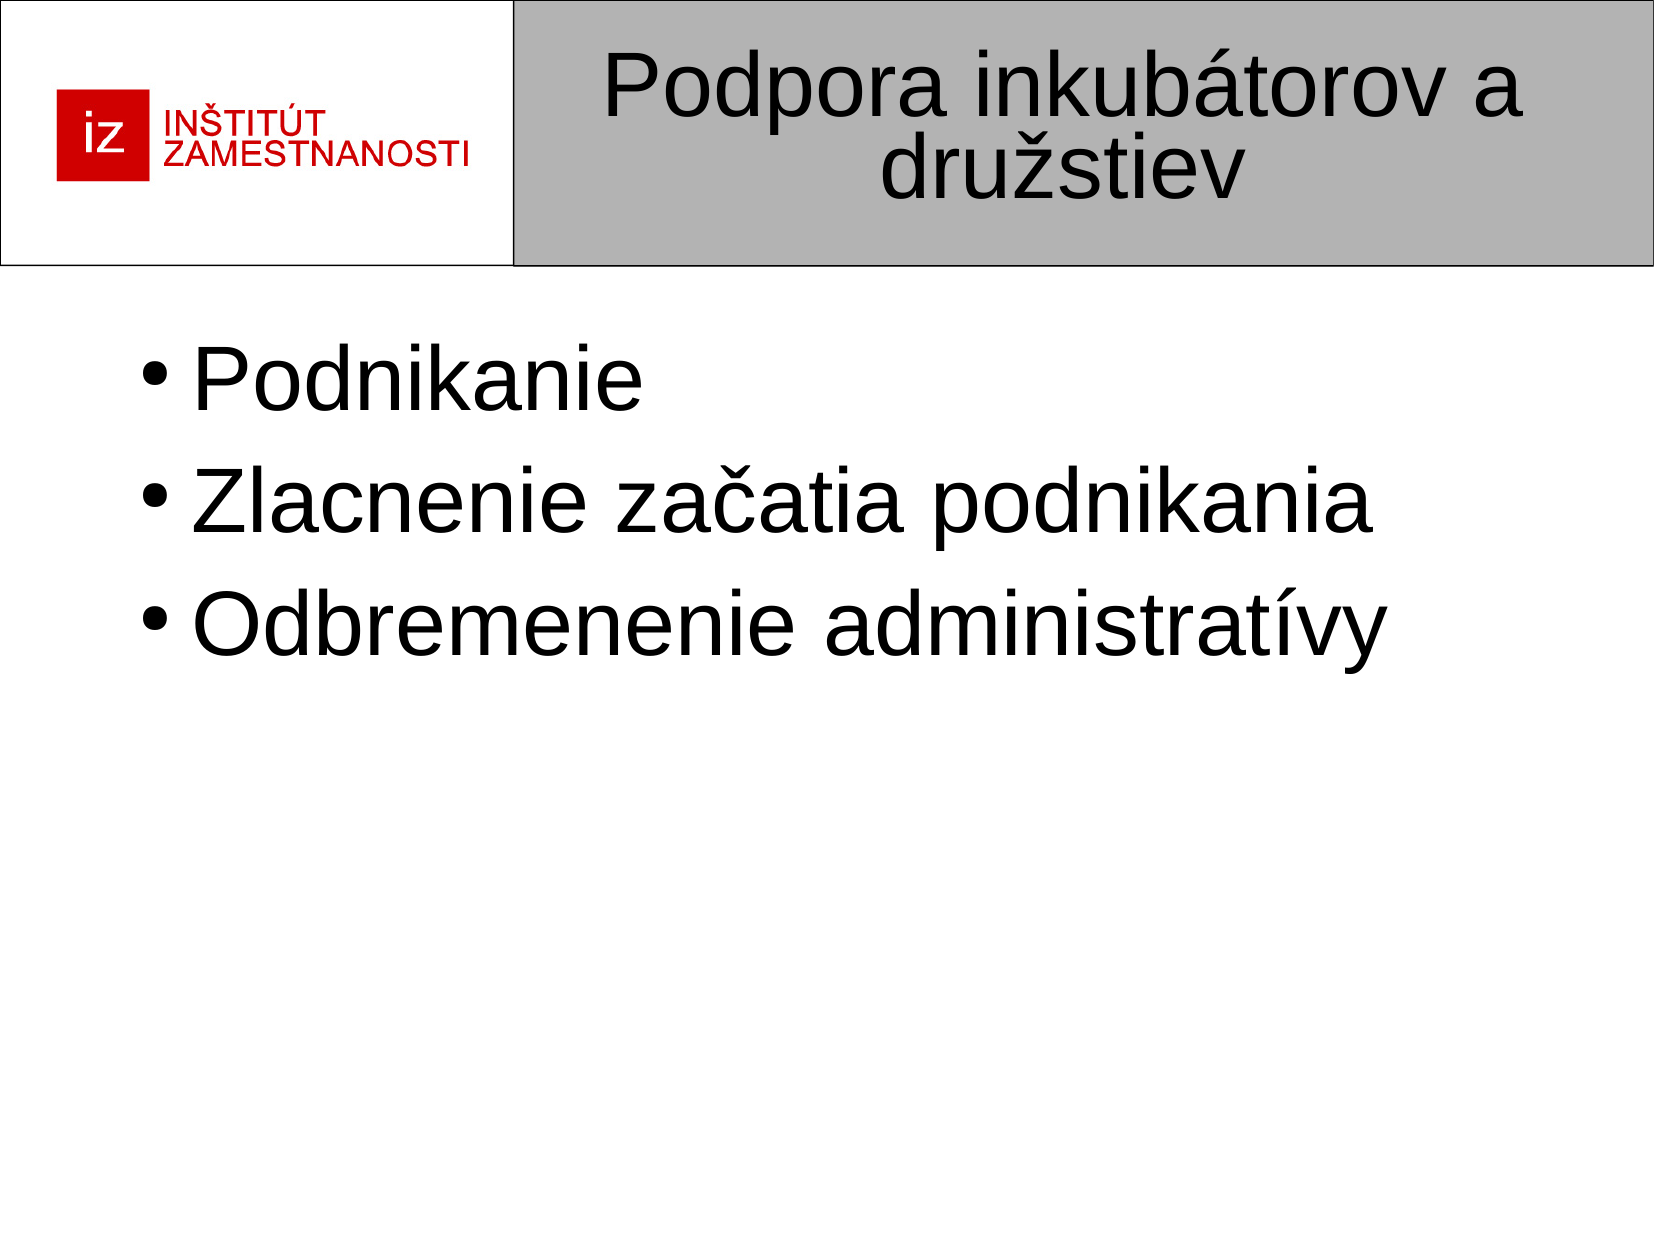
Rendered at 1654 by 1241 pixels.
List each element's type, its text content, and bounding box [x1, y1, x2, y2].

picture [5, 8, 512, 257]
list Podnikanie Zlacnenie začatia podnikania Odbremenenie administratívy [121, 344, 1533, 1112]
title Podpora inkubátorov a družstiev [561, 37, 1565, 229]
